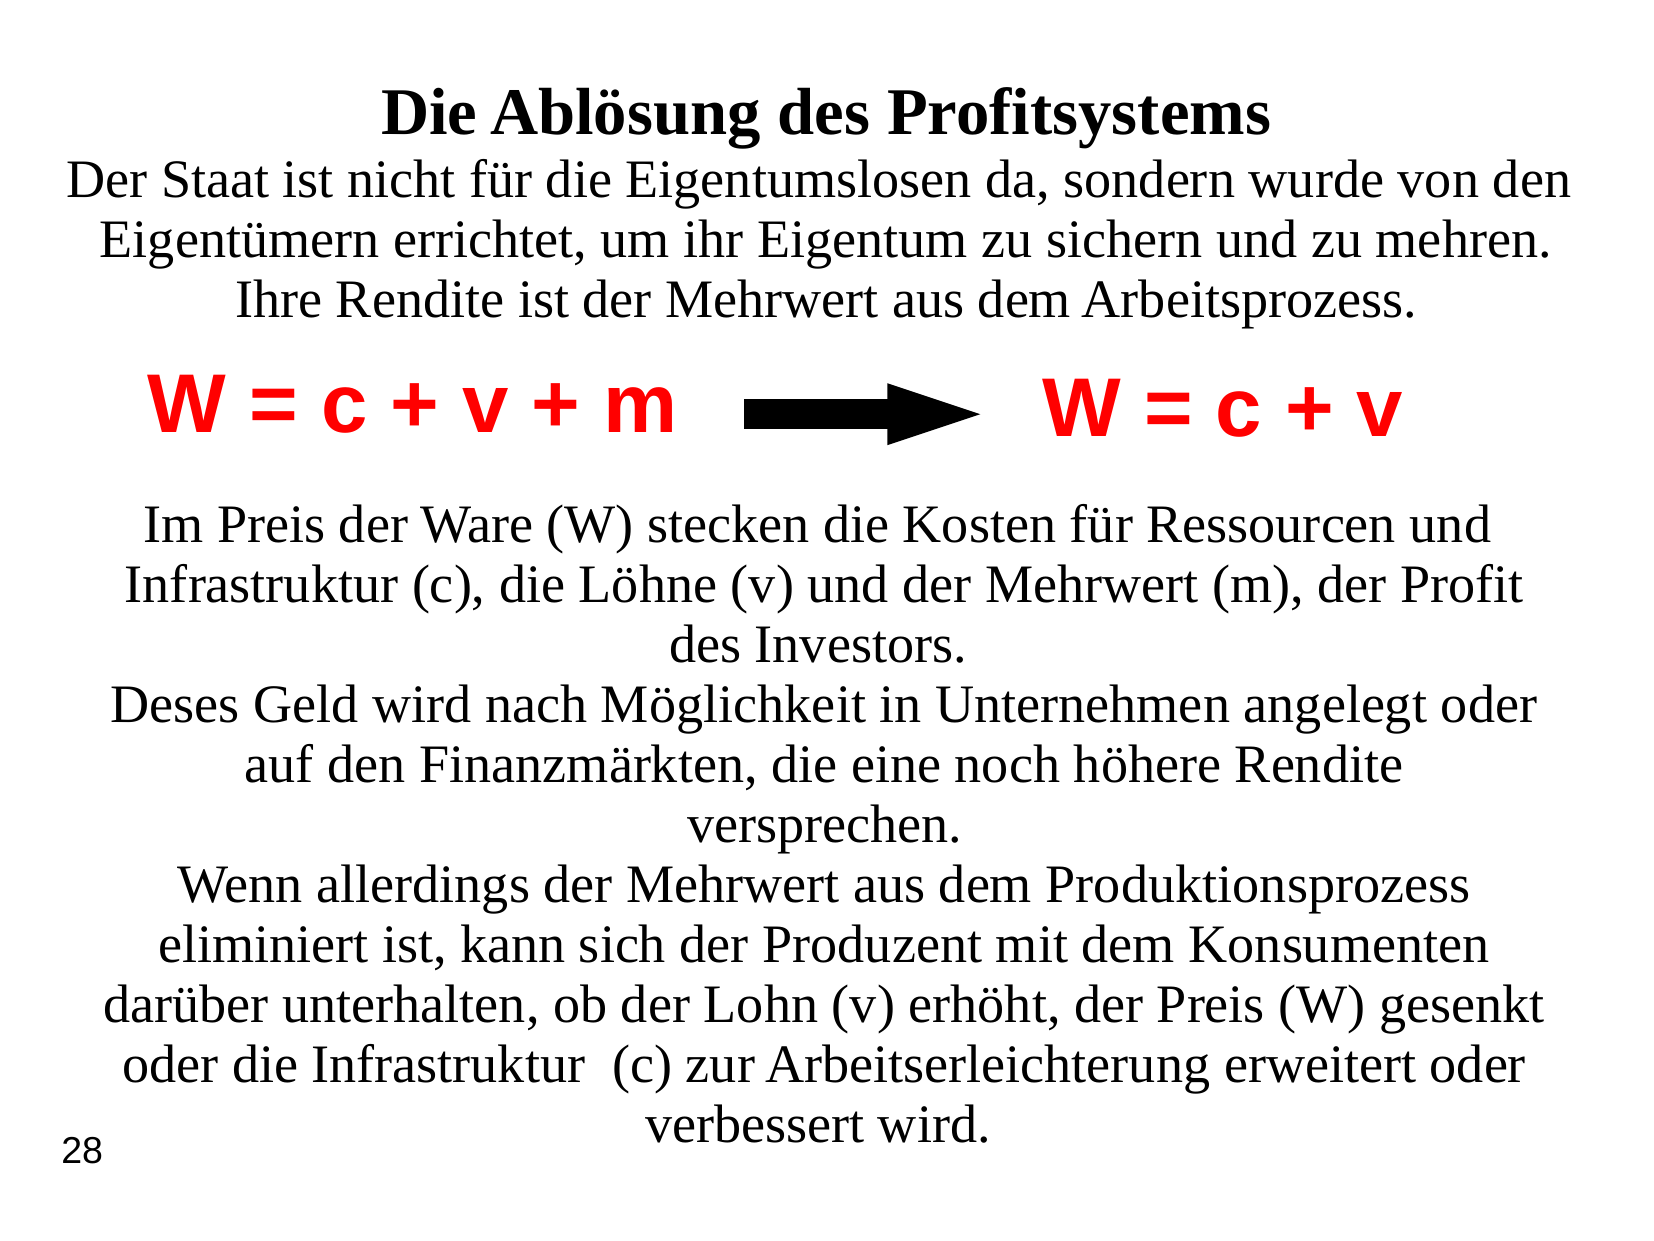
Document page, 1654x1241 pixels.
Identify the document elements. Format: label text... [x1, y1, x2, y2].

text_box Im Preis der Ware (W) stecken die Kosten für Ressourcen und Infrastruktur (c), die Löhne (v) und der Mehrwert (m), der Profit des Investors. Deses Geld wird nach Möglichkeit in Unternehmen angelegt oder auf den Finanzmärkten, die eine noch höhere Rendite versprechen. Wenn allerdings der Mehrwert aus dem Produktionsprozess eliminiert ist, kann sich der Produzent mit dem Konsumenten darüber unterhalten, ob der Lohn (v) erhöht, der Preis (W) gesenkt oder die Infrastruktur (c) zur Arbeitserleichterung erweitert oder verbessert wird. [88, 487, 1565, 1163]
text_box <Nummer> [46, 1122, 264, 1193]
text_box W = c + v + m [133, 349, 717, 475]
text_box Die Ablösung des Profitsystems Der Staat ist nicht für die Eigentumslosen da, sondern wurde von den Eigentümern errichtet, um ihr Eigentum zu sichern und zu mehren. Ihre Rendite ist der Mehrwert aus dem Arbeitsprozess. [51, 67, 1602, 337]
text_box W = c + v [1027, 354, 1447, 479]
